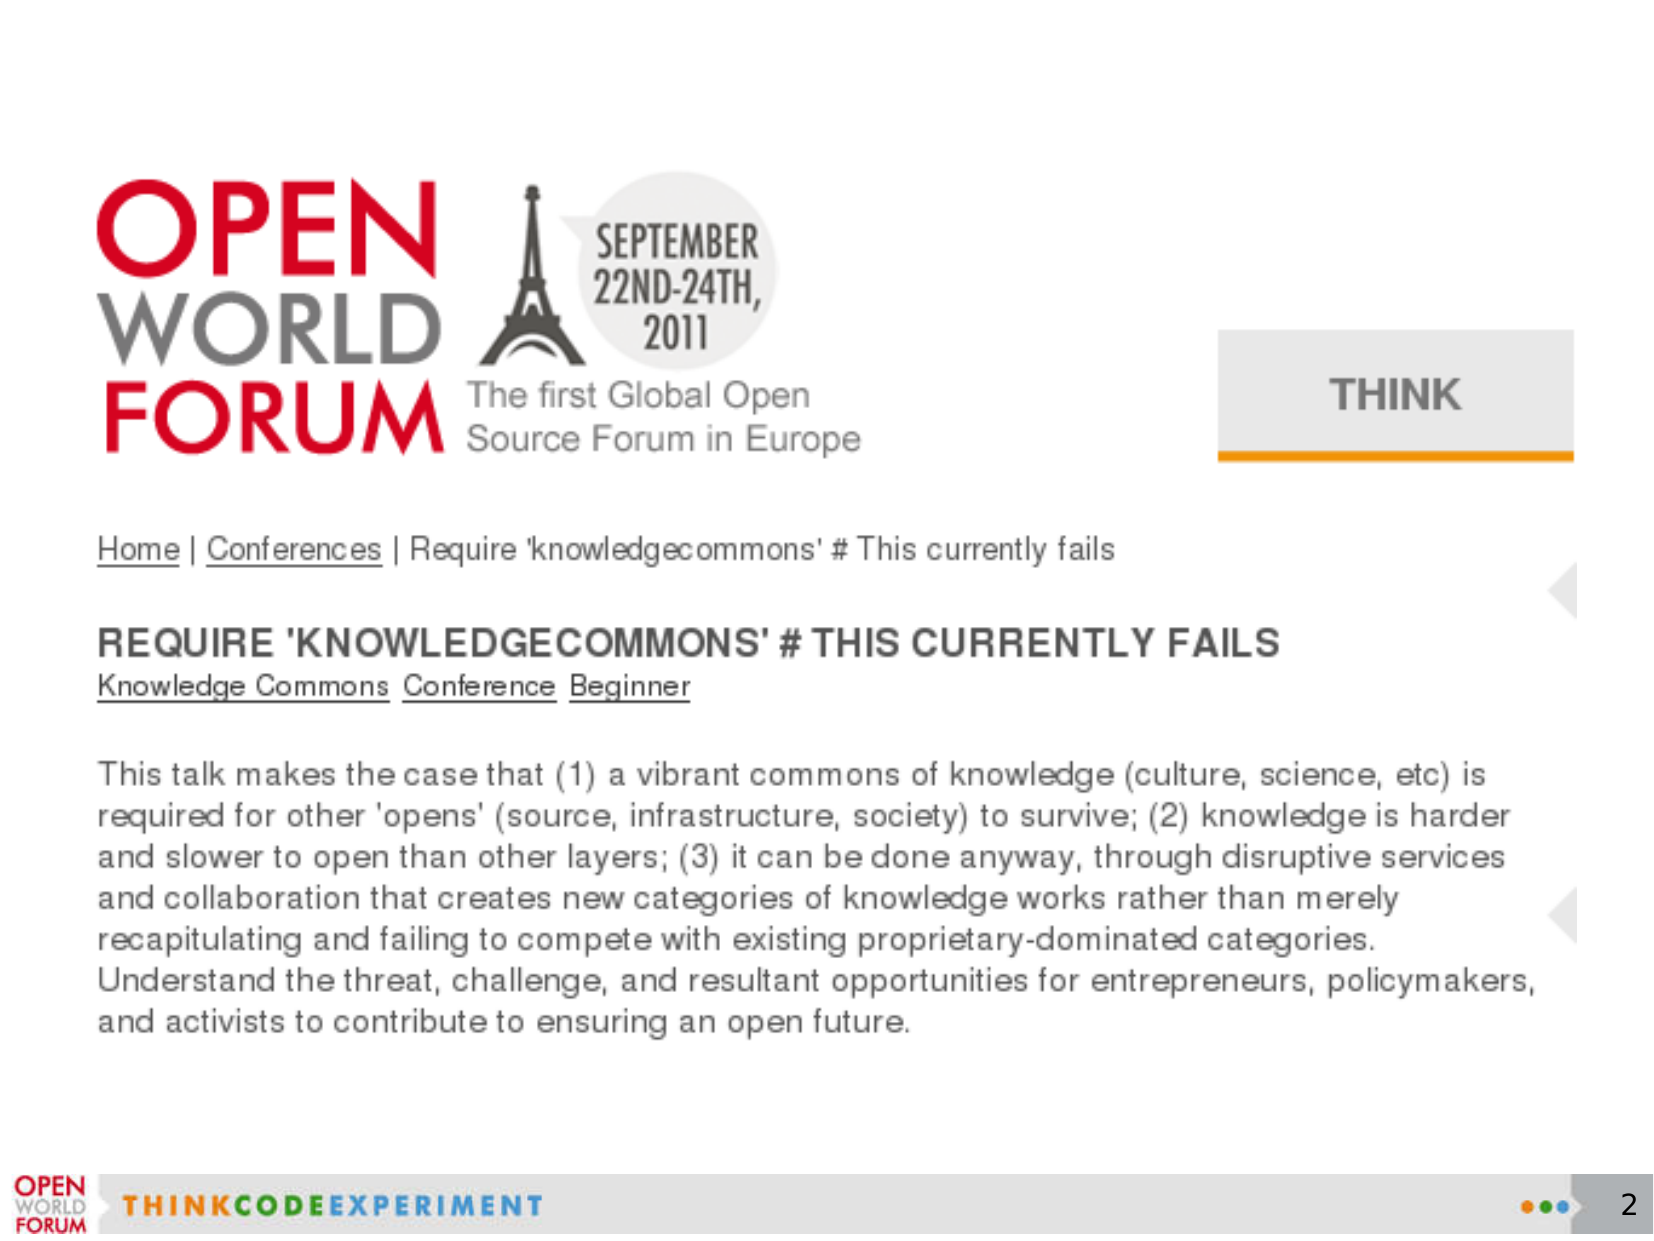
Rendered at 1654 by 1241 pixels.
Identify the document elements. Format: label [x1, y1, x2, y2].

picture [0, 1174, 1654, 1234]
picture [76, 156, 1577, 1084]
